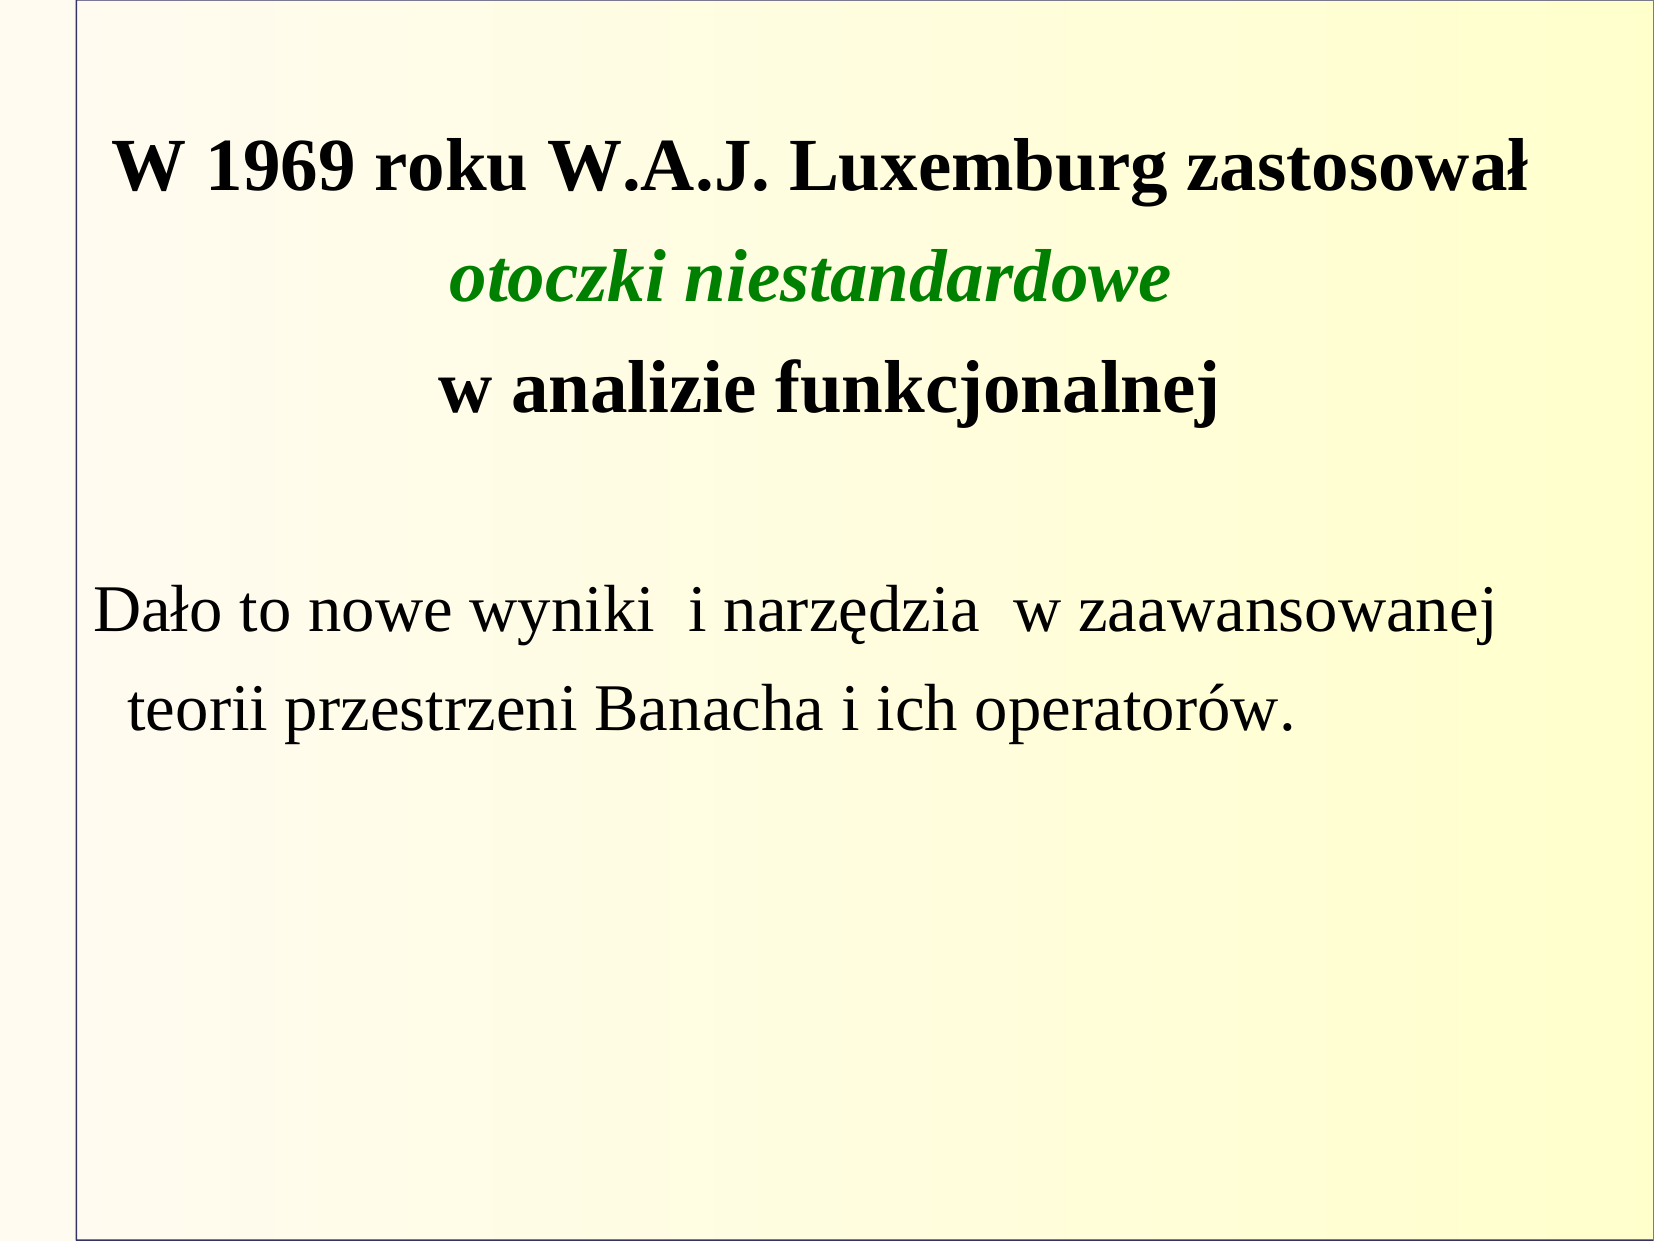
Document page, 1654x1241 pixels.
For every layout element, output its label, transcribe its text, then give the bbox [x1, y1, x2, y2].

list Dało to nowe wyniki i narzędzia w zaawansowanej teorii przestrzeni Banacha i ich operatorów. [59, 442, 1571, 1096]
picture [0, 0, 75, 1241]
title W 1969 roku W.A.J. Luxemburg zastosował otoczki niestandardowe w analizie funkcjonalnej [88, 54, 1571, 442]
